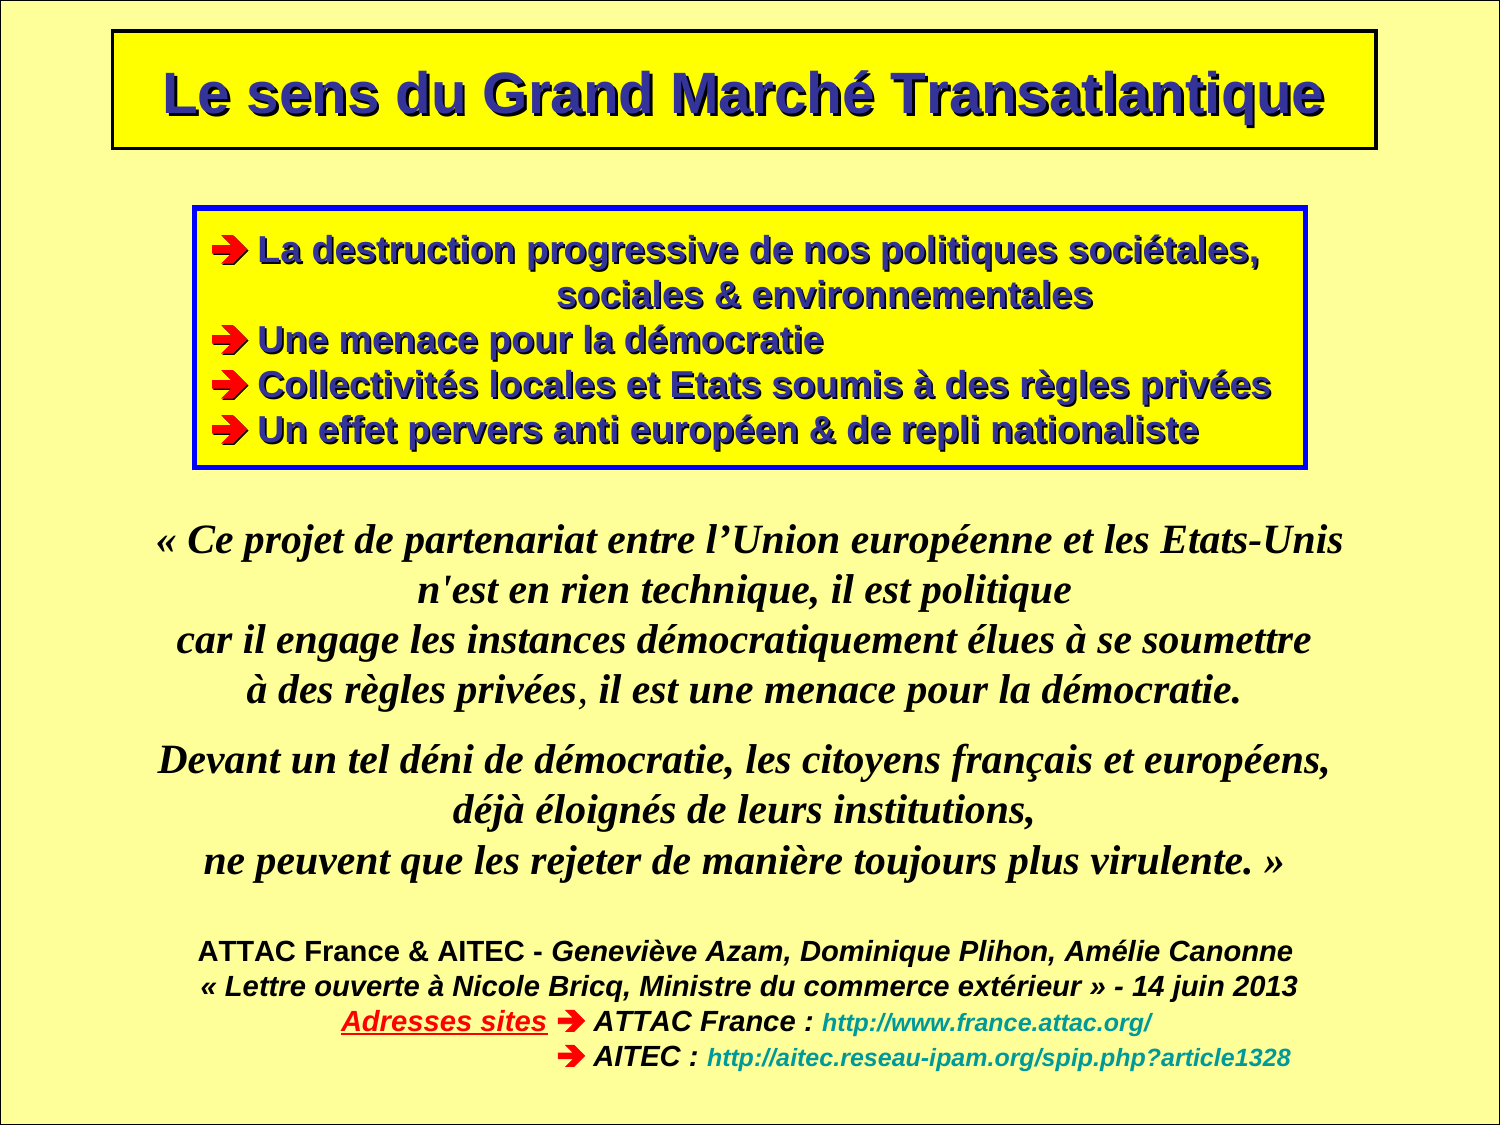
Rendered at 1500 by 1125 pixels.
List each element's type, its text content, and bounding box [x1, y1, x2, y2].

text_box  La destruction progressive de nos politiques sociétales, sociales & environnementales  Une menace pour la démocratie  Collectivités locales et Etats soumis à des règles privées  Un effet pervers anti européen & de repli nationaliste [194, 207, 1306, 468]
text_box Le sens du Grand Marché Transatlantique [112, 30, 1377, 149]
text_box « Ce projet de partenariat entre l’Union européenne et les Etats-Unis n'est en rien technique, il est politique car il engage les instances démocratiquement élues à se soumettre à des règles privées, il est une menace pour la démocratie. Devant un tel déni de démocratie, les citoyens français et européens, déjà éloignés de leurs institutions, ne peuvent que les rejeter de manière toujours plus virulente. » ATTAC France & AITEC - Geneviève Azam, Dominique Plihon, Amélie Canonne « Lettre ouverte à Nicole Bricq, Ministre du commerce extérieur » - 14 juin 2013 Adresses sites  ATTAC France : http://www.france.attac.org/  AITEC : http://aitec.reseau-ipam.org/spip.php?article1328 [0, 0, 1500, 1125]
